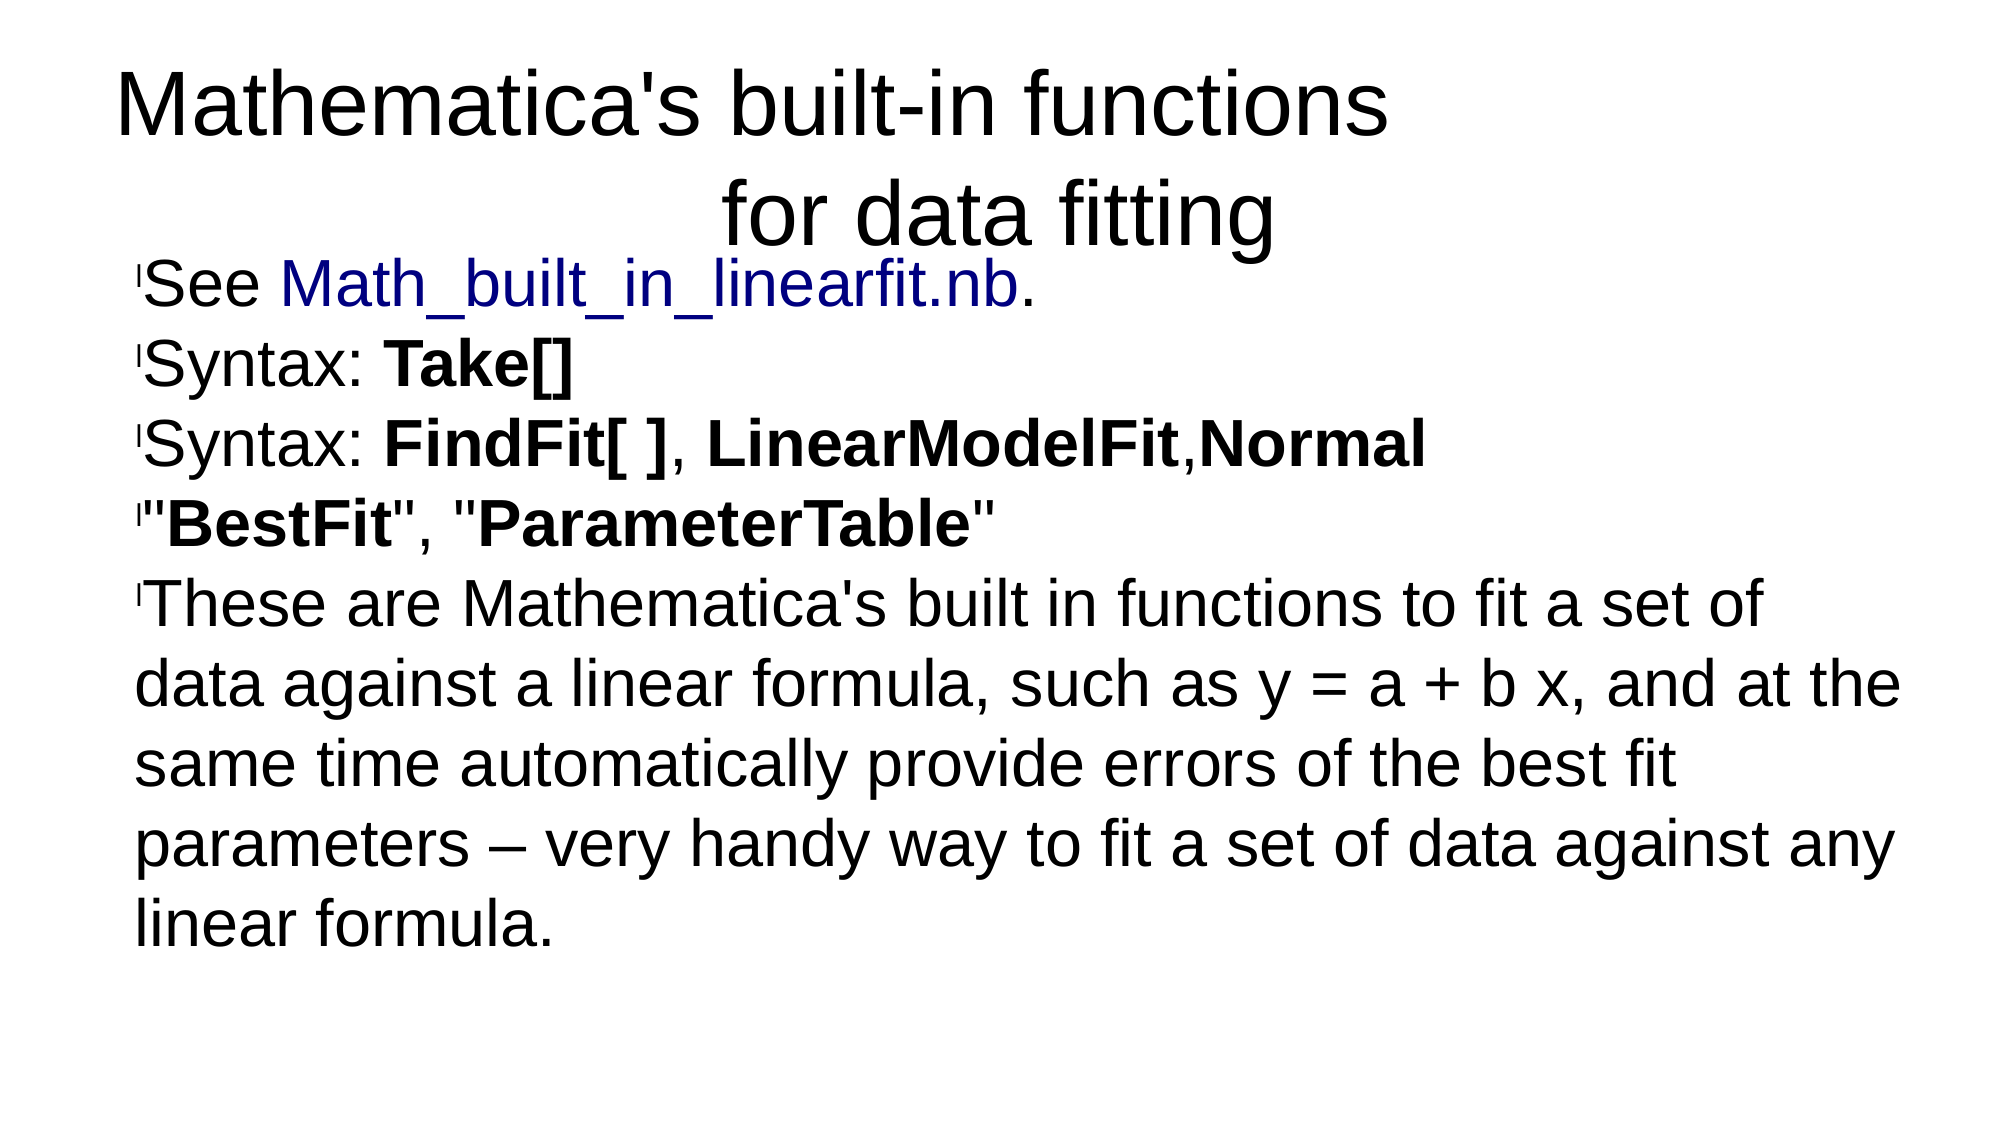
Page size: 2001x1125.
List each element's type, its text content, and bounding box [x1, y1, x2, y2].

text_box See Math_built_in_linearfit.nb. Syntax: Take[] Syntax: FindFit[ ], LinearModelFit,Normal "BestFit", "ParameterTable" These are Mathematica's built in functions to fit a set of data against a linear formula, such as y = a + b x, and at the same time automatically provide errors of the best fit parameters – very handy way to fit a set of data against any linear formula. [120, 232, 1920, 981]
text_box Mathematica's built-in functions for data fitting [99, 36, 1900, 242]
